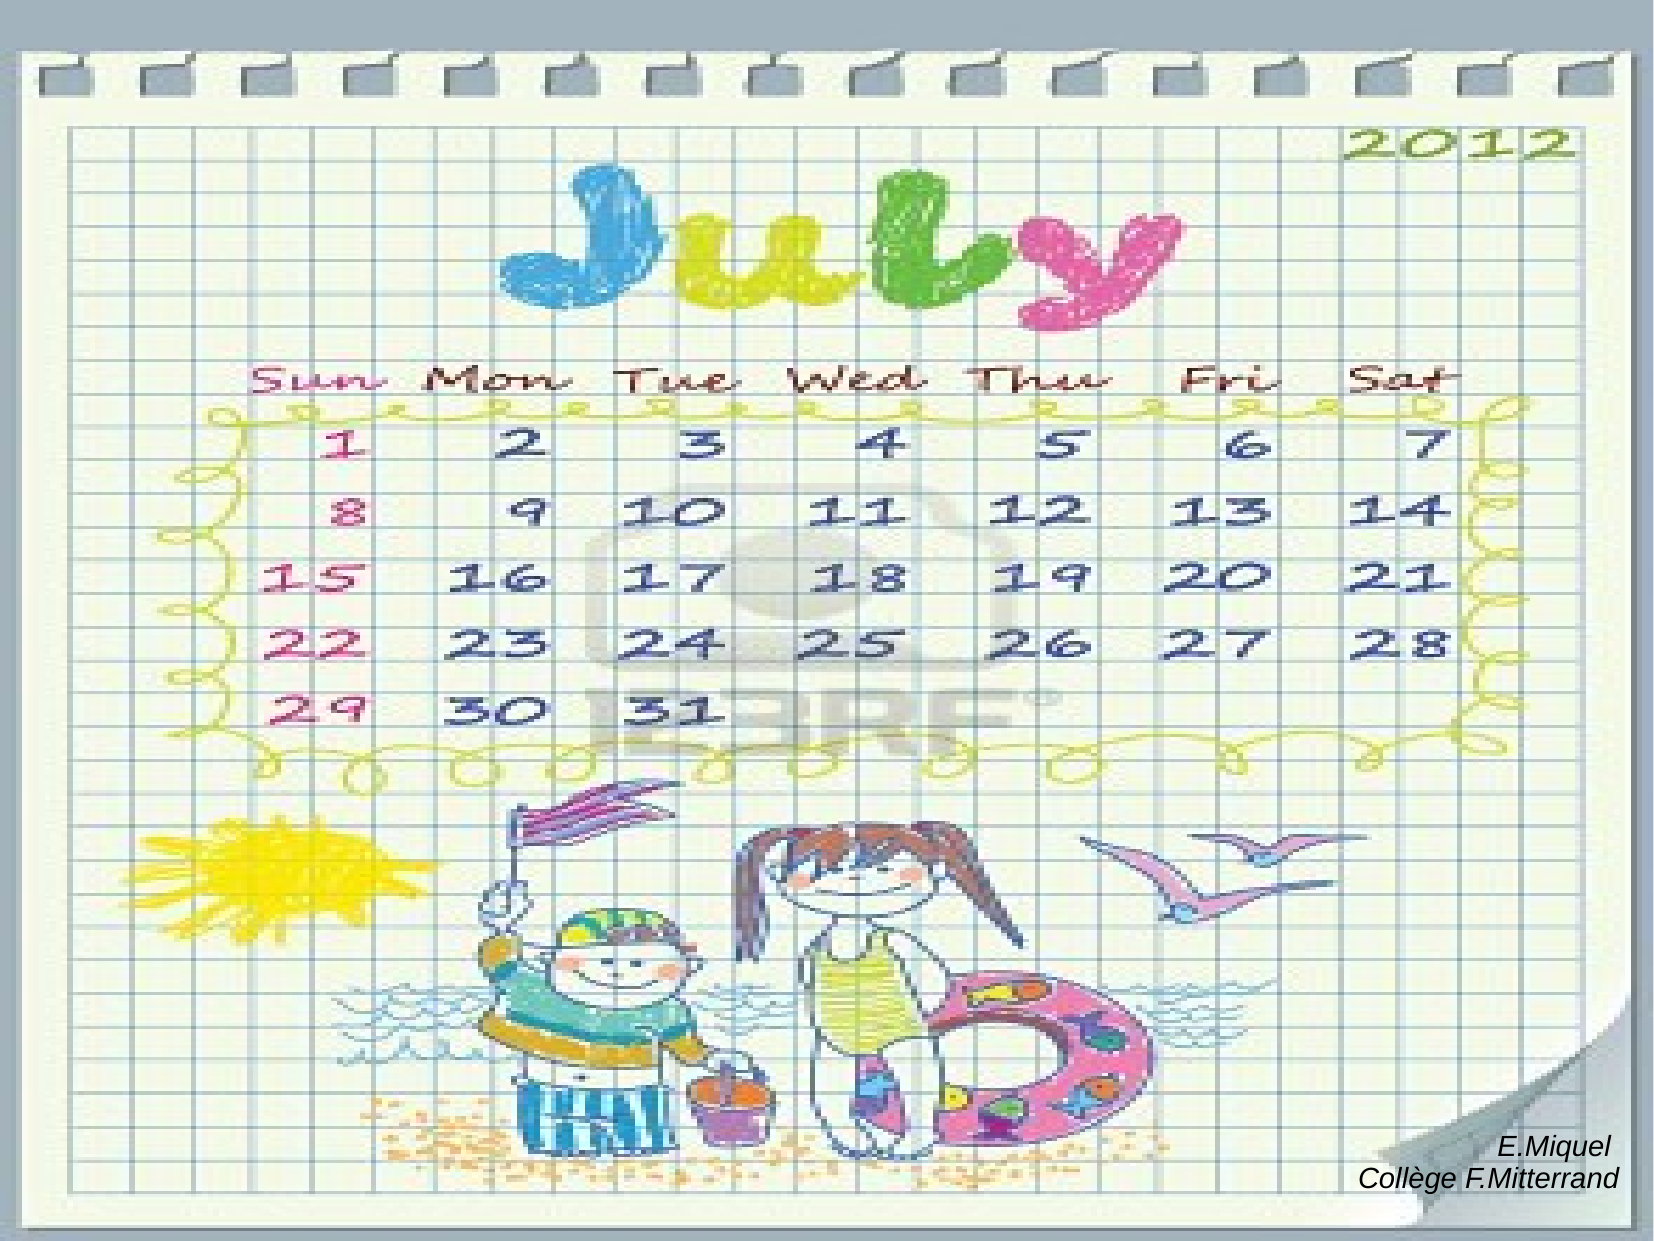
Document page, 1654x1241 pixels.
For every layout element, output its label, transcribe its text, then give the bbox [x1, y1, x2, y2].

picture [0, 0, 1654, 1241]
text_box E.Miquel Collège F.Mitterrand [1269, 1122, 1635, 1241]
